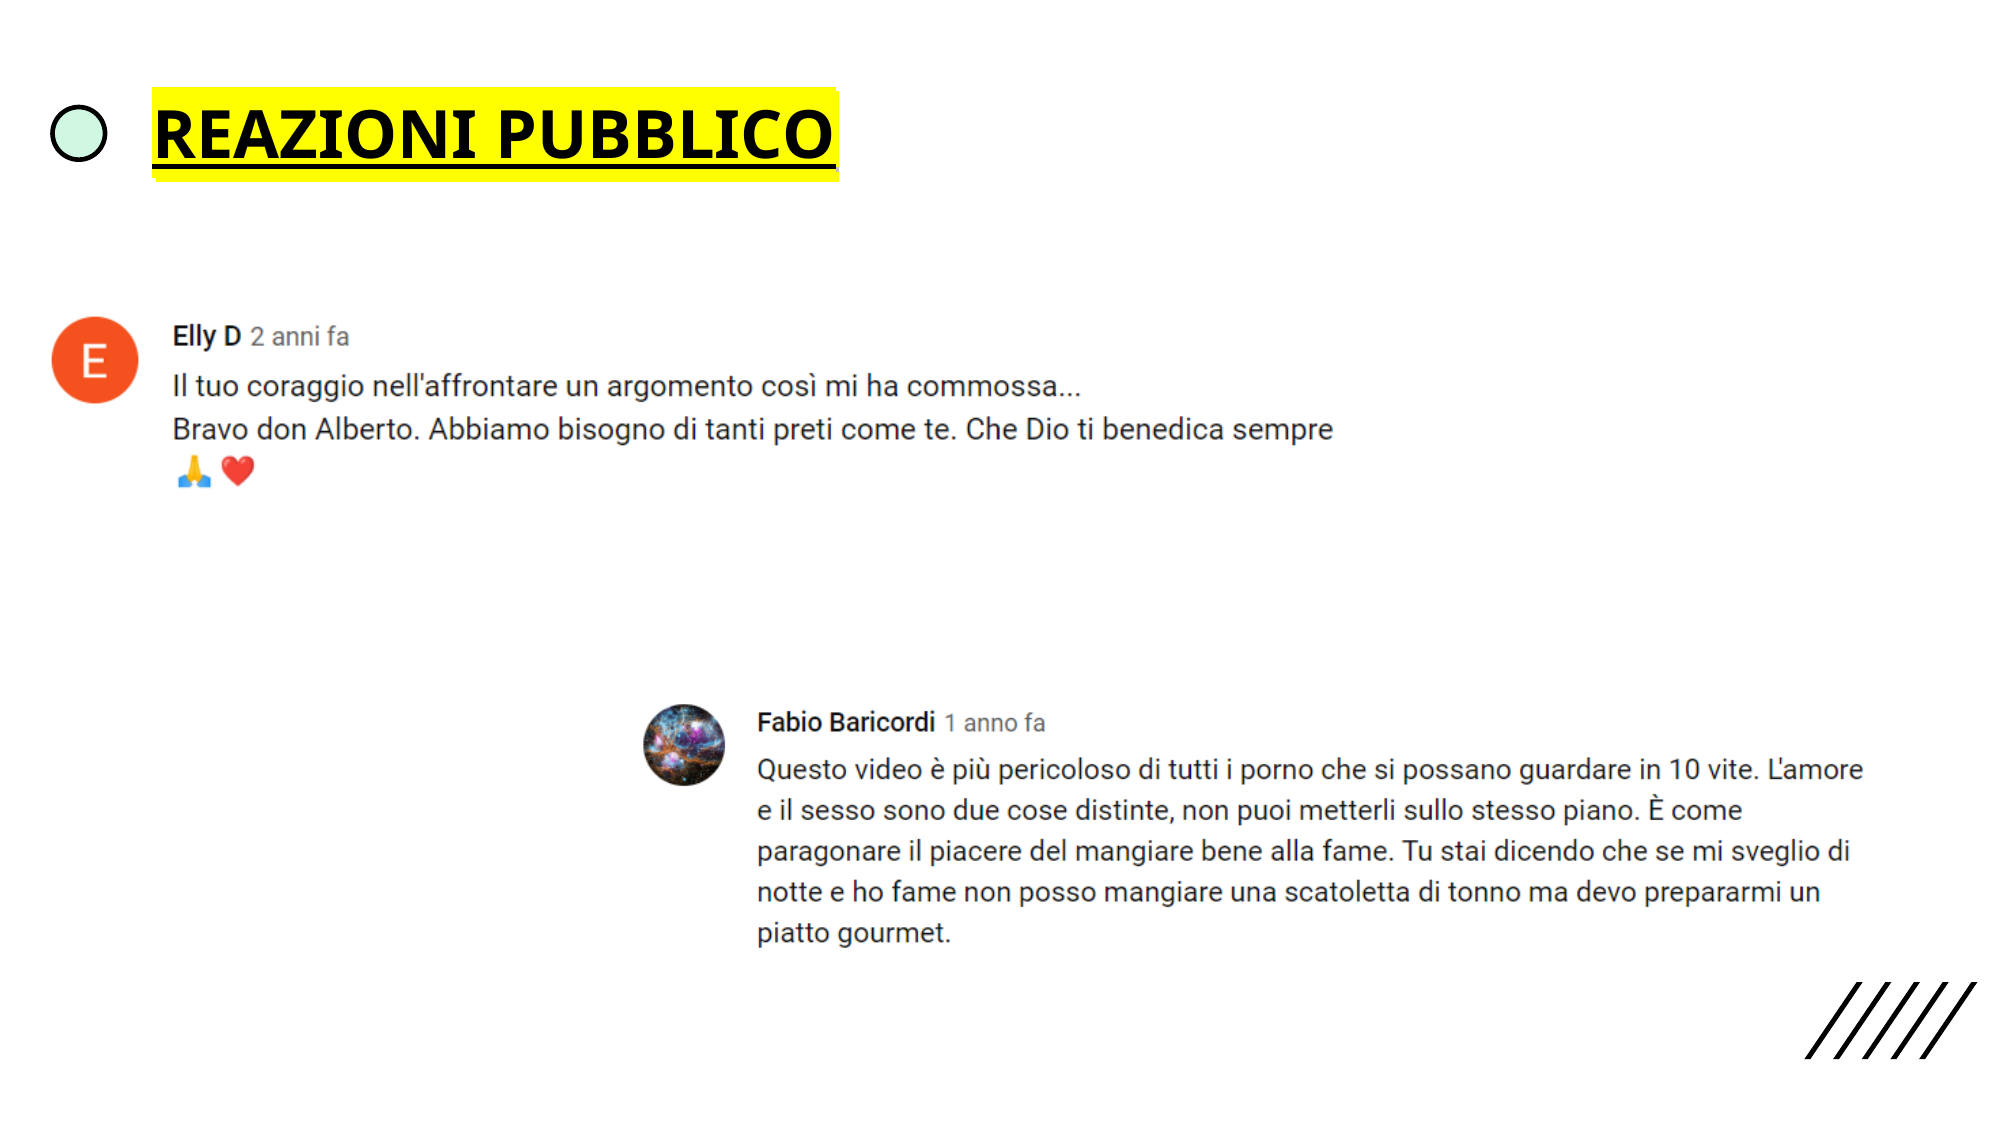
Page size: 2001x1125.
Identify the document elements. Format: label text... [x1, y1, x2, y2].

picture [25, 290, 1373, 496]
title REAZIONI PUBBLICO [137, 28, 1863, 246]
picture [620, 690, 1913, 958]
